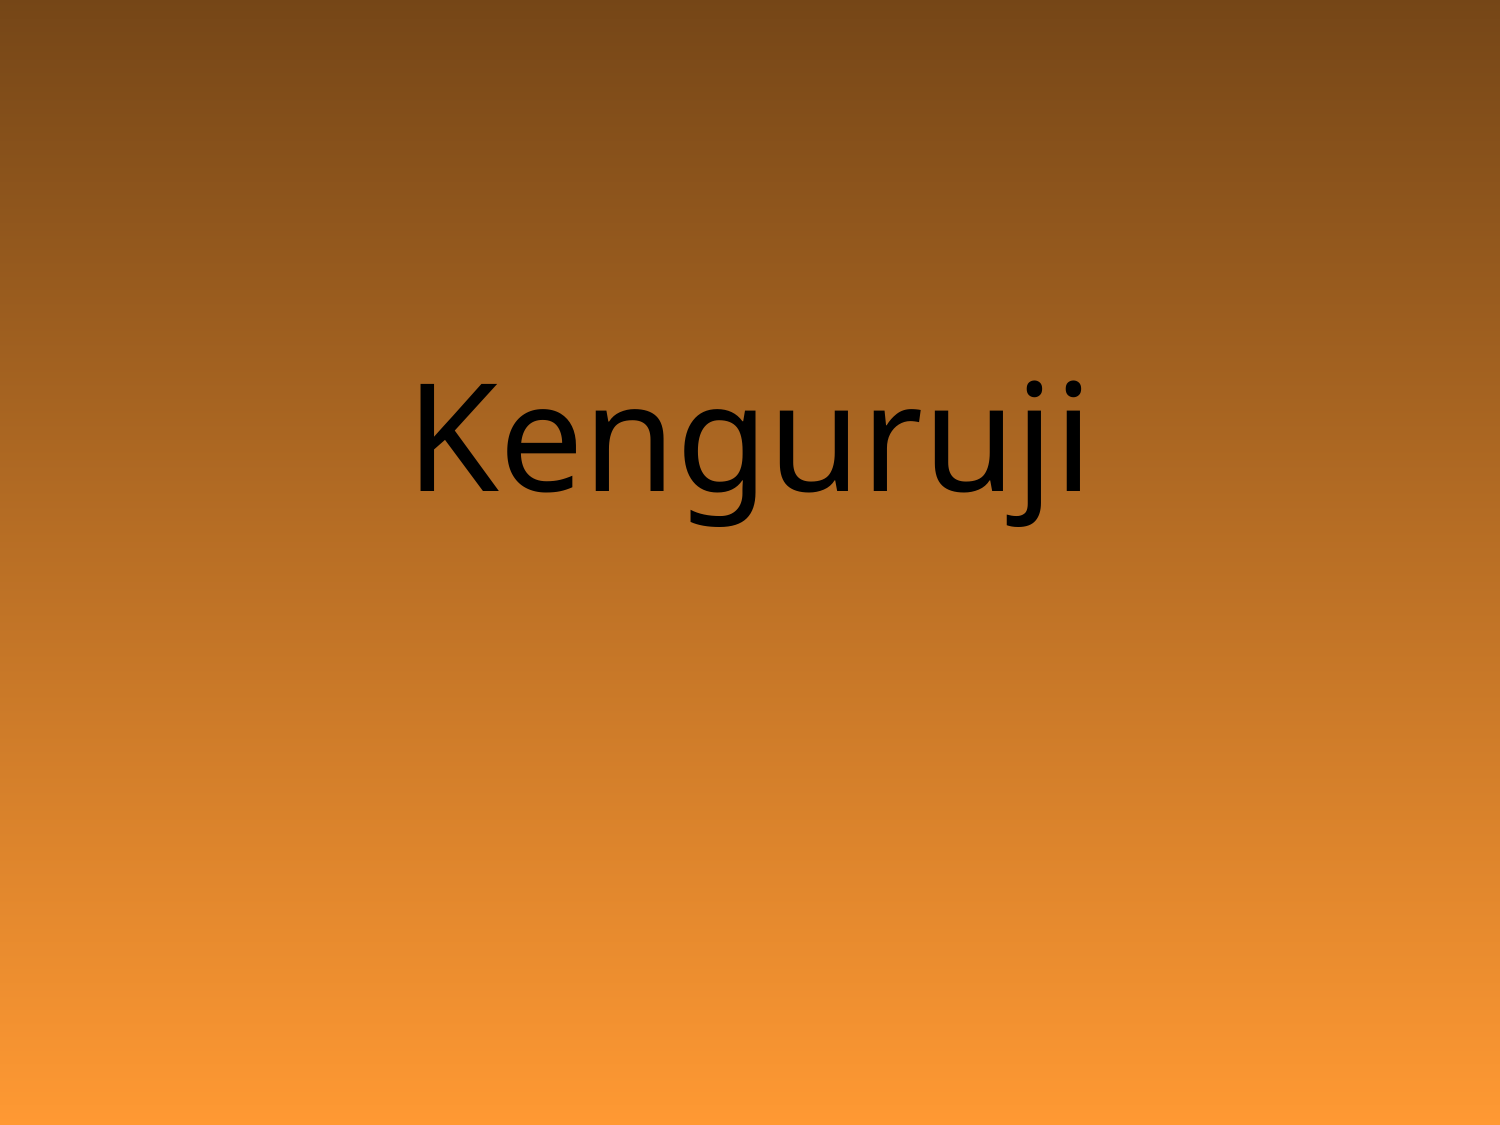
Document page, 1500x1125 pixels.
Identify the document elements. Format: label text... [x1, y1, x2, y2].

title Kenguruji [112, 329, 1388, 533]
